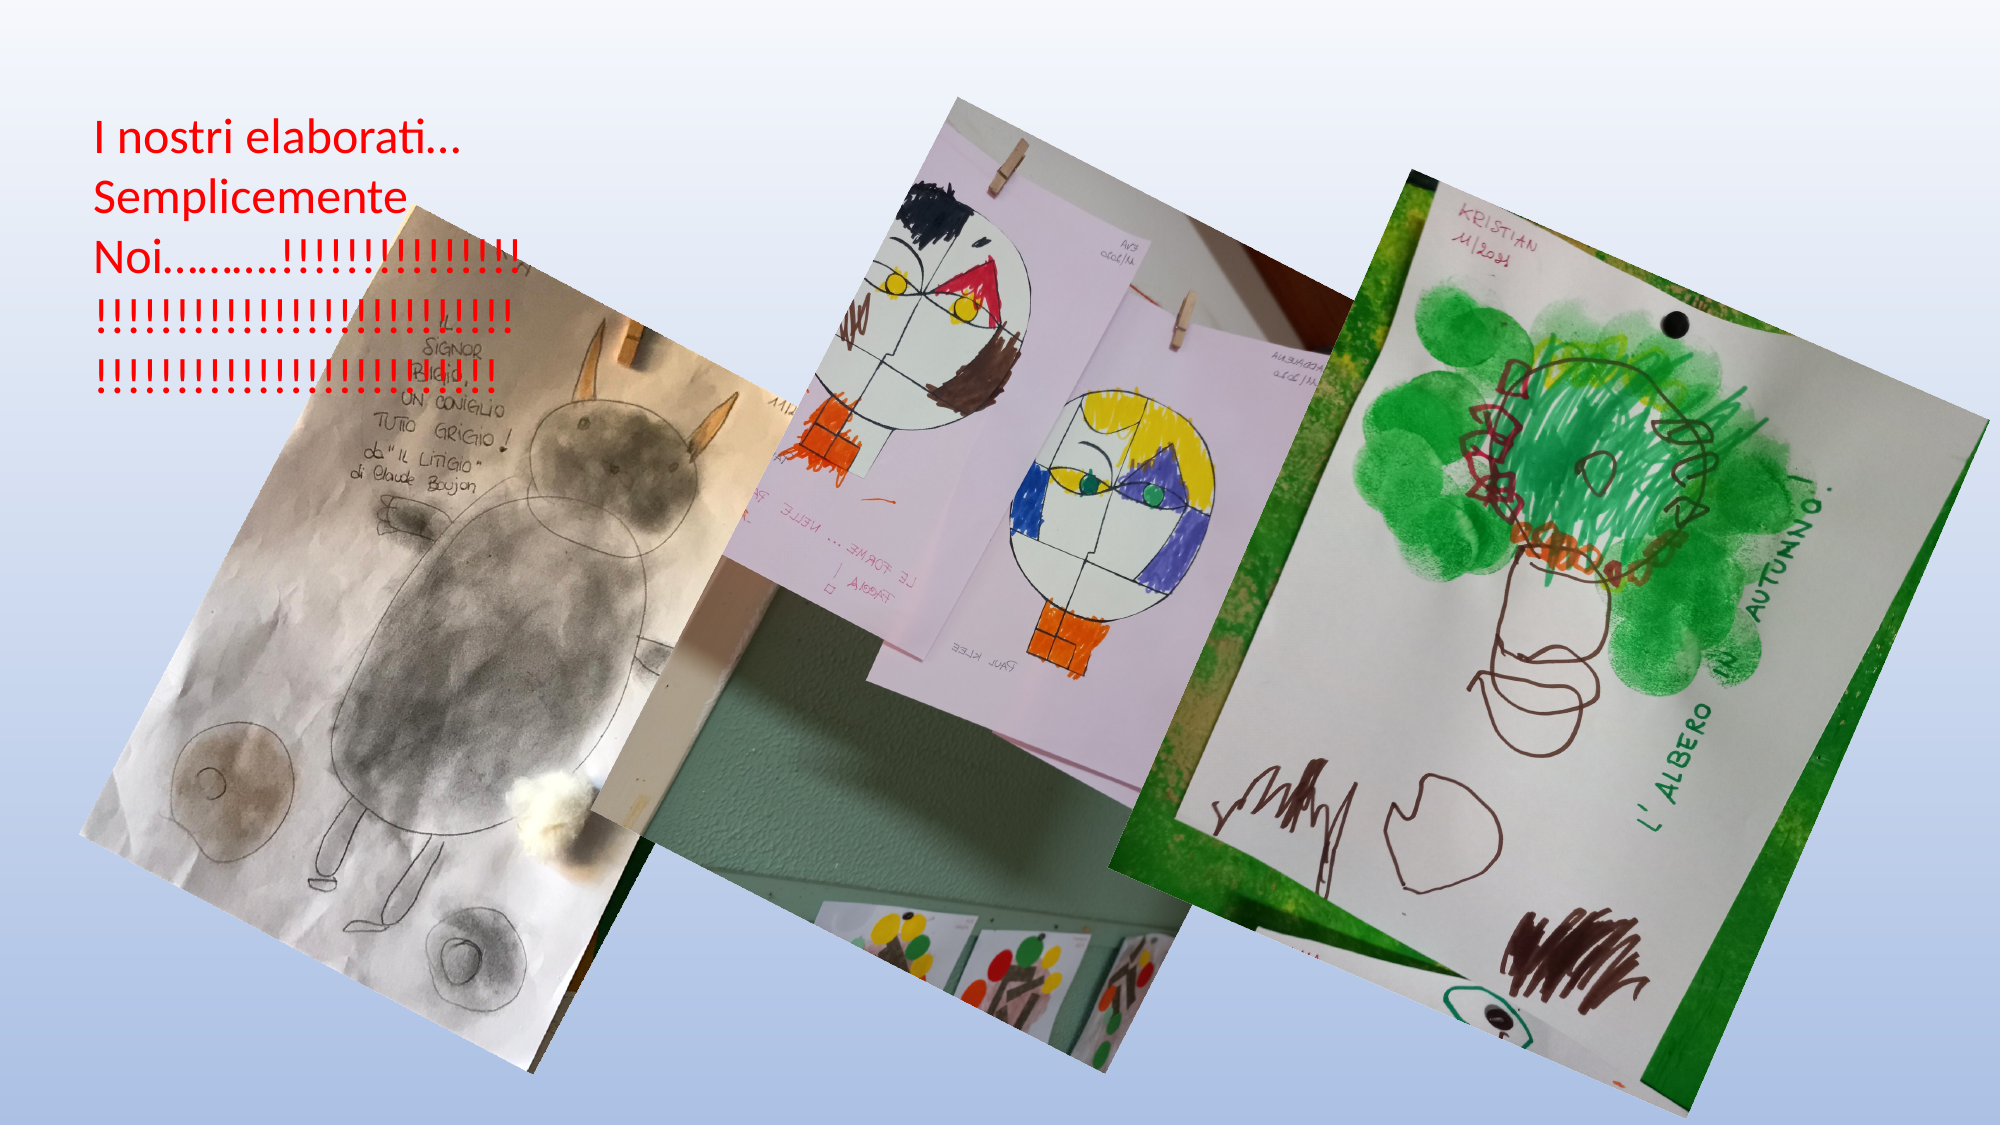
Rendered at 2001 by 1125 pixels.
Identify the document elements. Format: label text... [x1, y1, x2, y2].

picture [78, 96, 1990, 1119]
text_box I nostri elaborati… Semplicemente Noi……….!!!!!!!!!!!!!!!!!!!!!!!!!!!!!!!!!!!!!!!!!!!!!!!!!!!!!!!!!!!!!!!!!! [78, 96, 541, 415]
